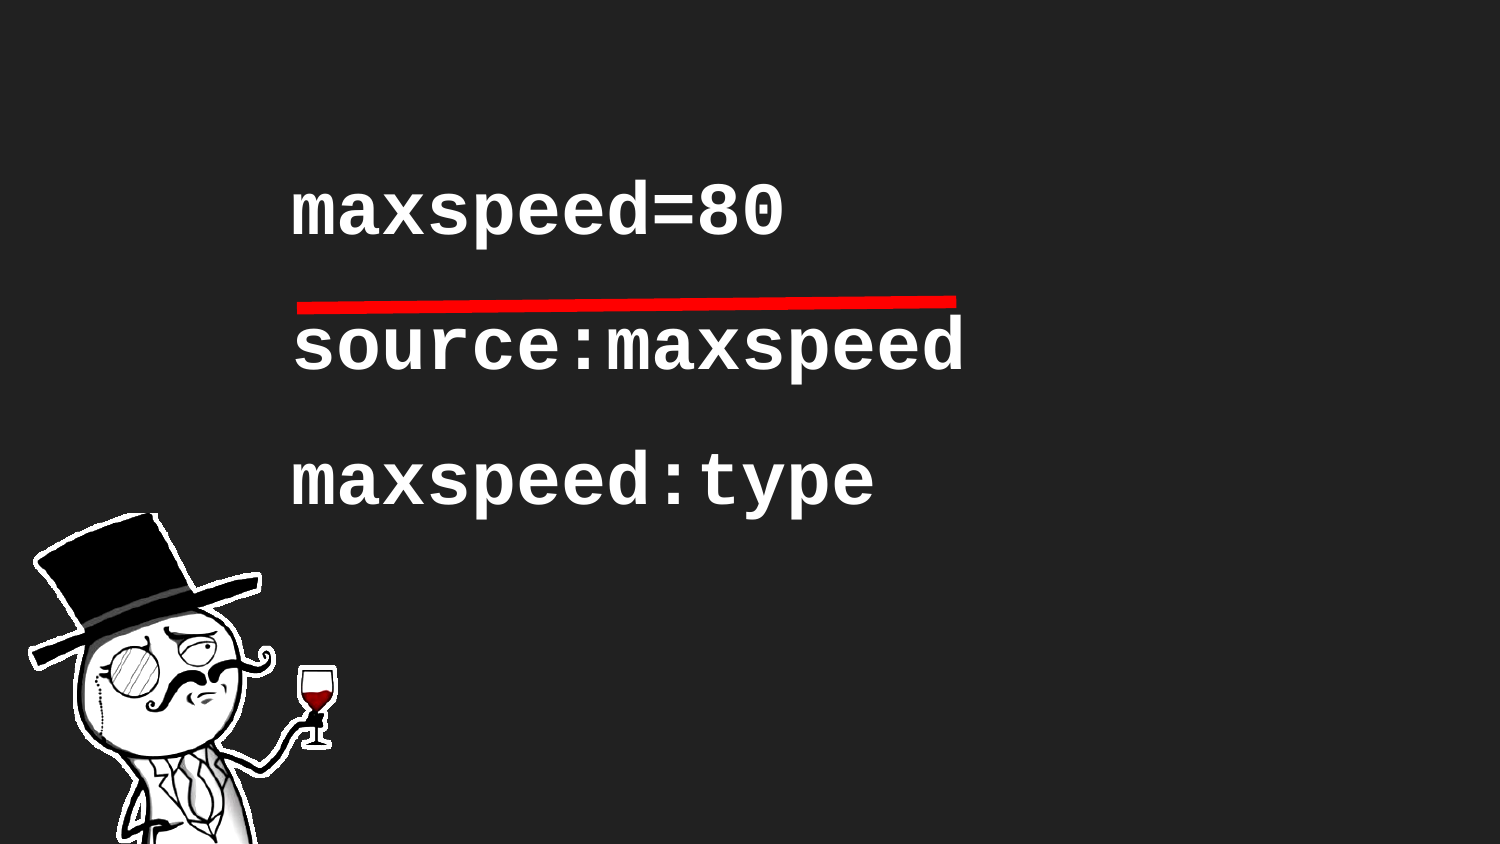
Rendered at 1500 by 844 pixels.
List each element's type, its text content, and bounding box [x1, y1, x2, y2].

title maxspeed=80 source:maxspeed maxspeed:type [51, 99, 1449, 755]
picture [0, 513, 355, 844]
